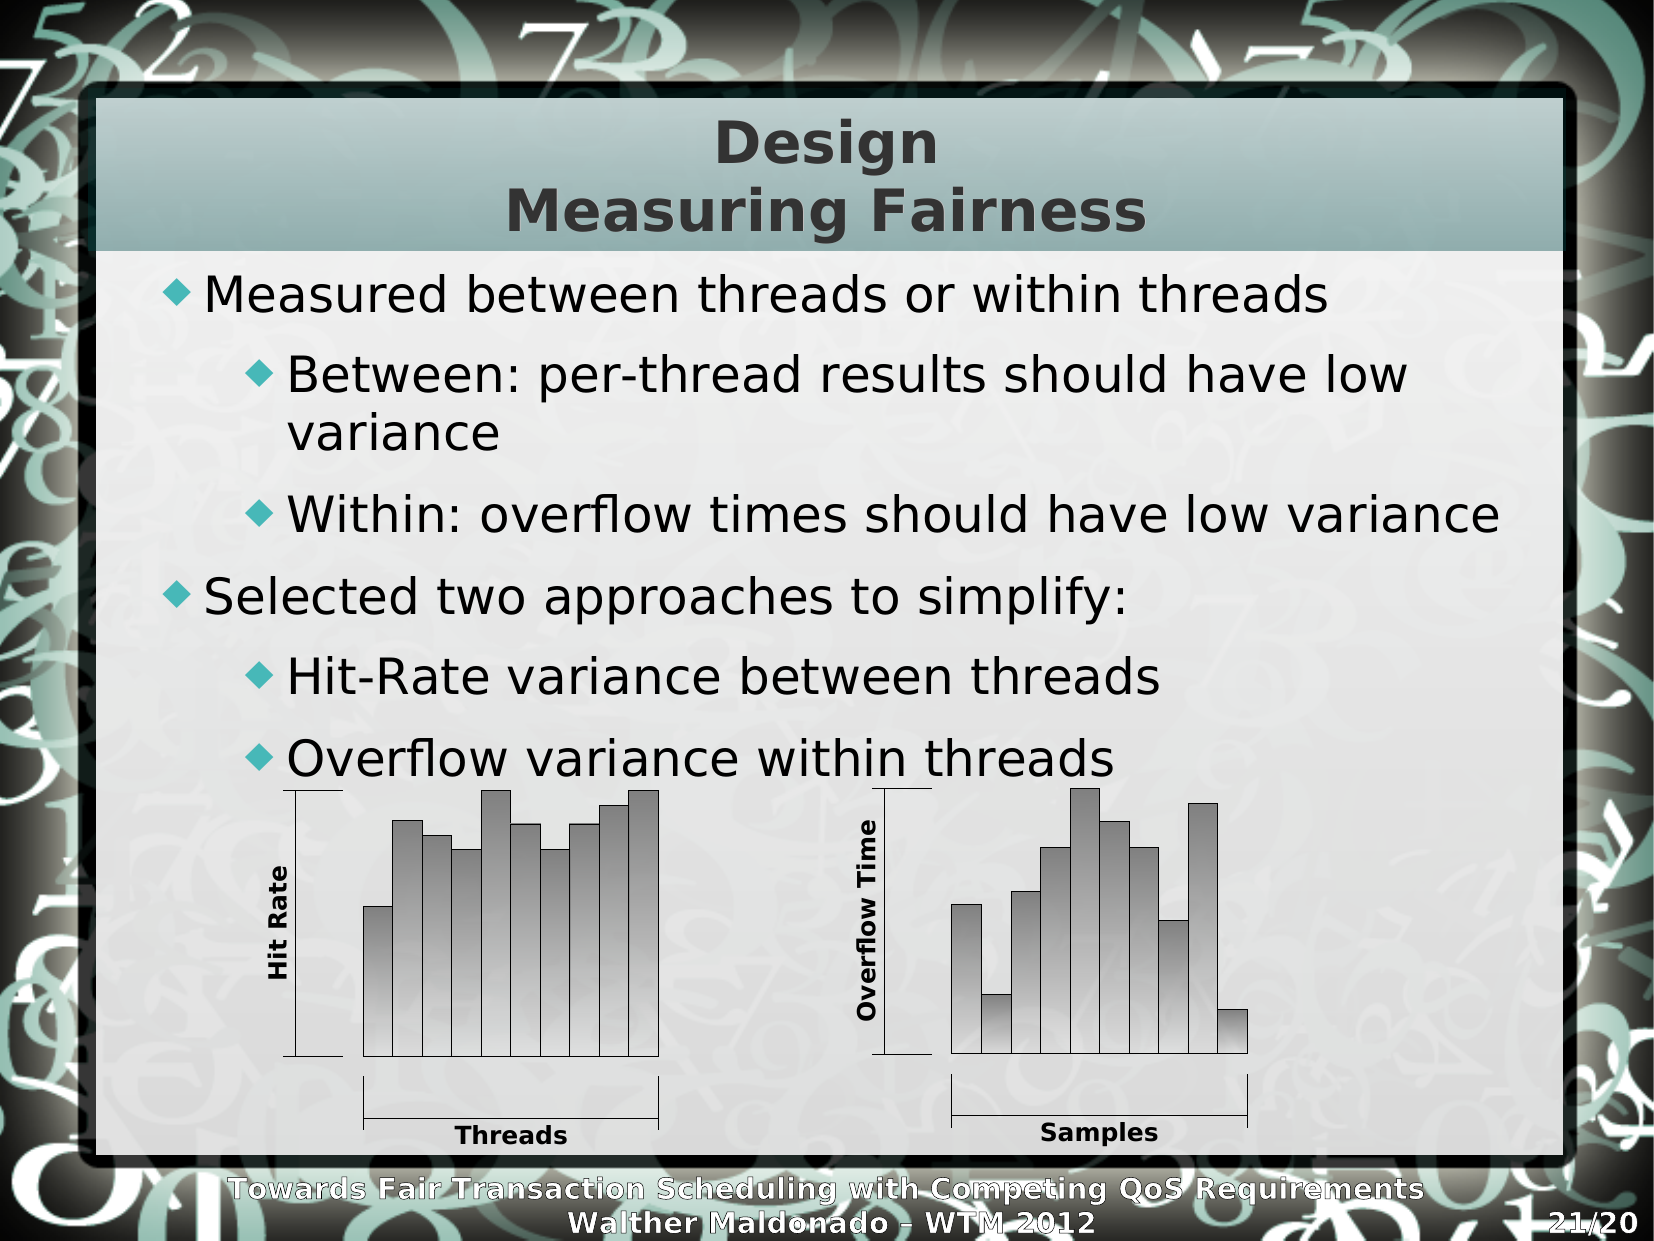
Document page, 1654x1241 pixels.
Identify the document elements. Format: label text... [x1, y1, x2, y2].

title Design Measuring Fairness [103, 103, 1551, 251]
text_box [951, 788, 1248, 1054]
picture [0, 0, 1654, 1241]
text_box [363, 790, 659, 1057]
list Measured between threads or within threads Between: per-thread results should have low variance Within: overflow times should have low variance Selected two approaches to simplify: Hit-Rate variance between threads Overflow variance within threads [103, 265, 1551, 1152]
